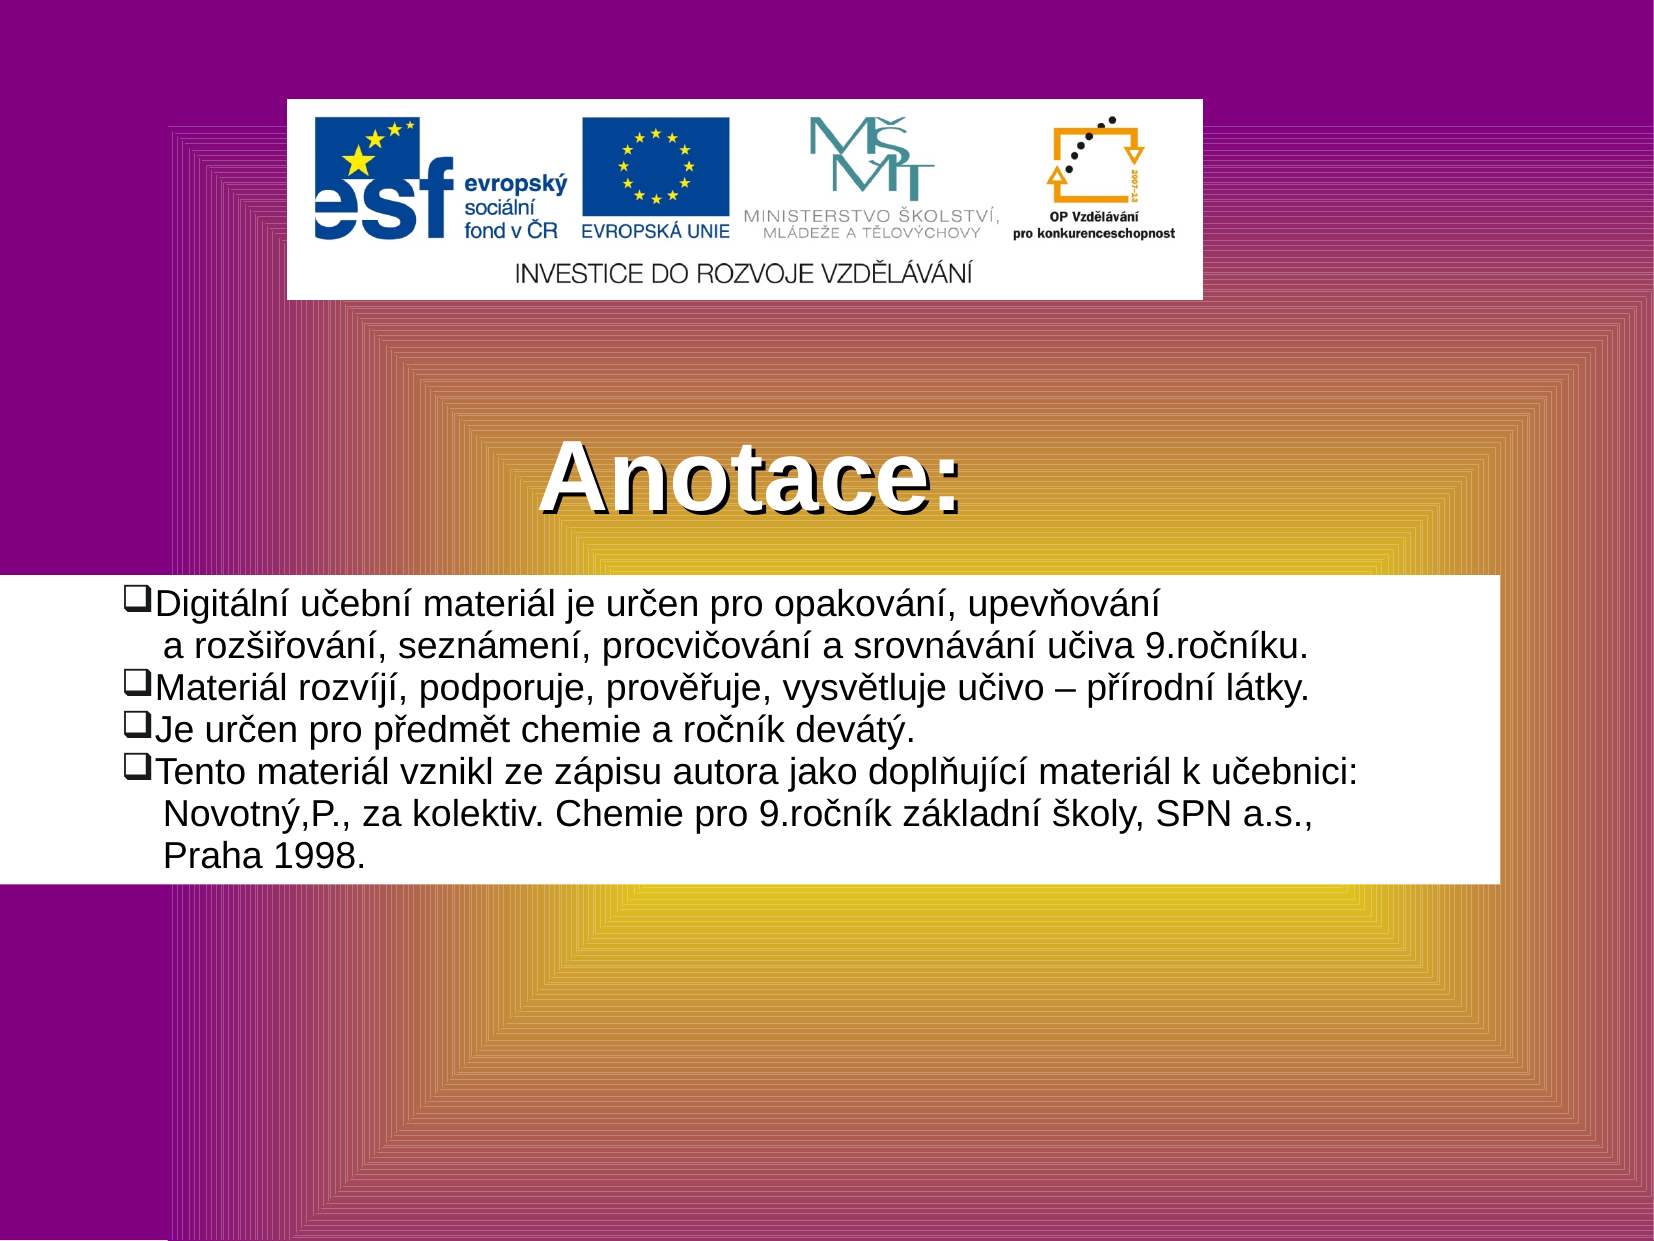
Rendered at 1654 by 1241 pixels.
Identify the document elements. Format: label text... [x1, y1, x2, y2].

title Anotace: [112, 349, 1388, 575]
picture [287, 99, 1203, 300]
text_box Digitální učební materiál je určen pro opakování, upevňování a rozšiřování, seznámení, procvičování a srovnávání učiva 9.ročníku. Materiál rozvíjí, podporuje, prověřuje, vysvětluje učivo – přírodní látky. Je určen pro předmět chemie a ročník devátý. Tento materiál vznikl ze zápisu autora jako doplňující materiál k učebnici: Novotný,P., za kolektiv. Chemie pro 9.ročník základní školy, SPN a.s., Praha 1998. [0, 575, 1501, 885]
